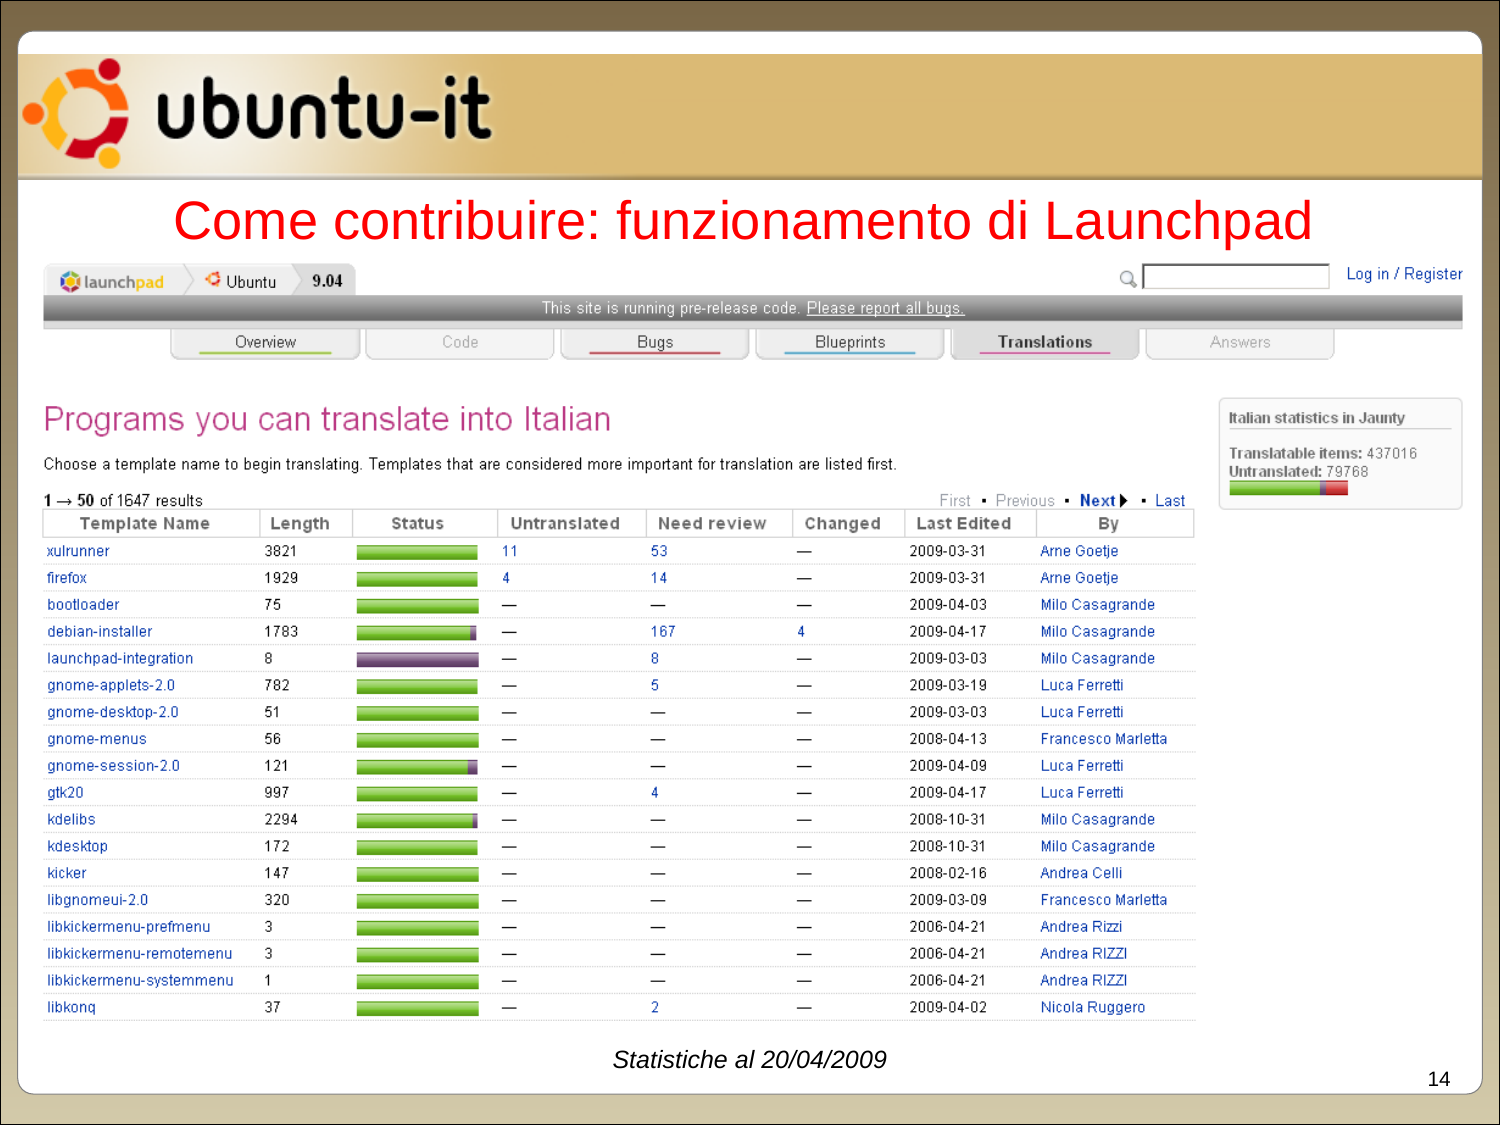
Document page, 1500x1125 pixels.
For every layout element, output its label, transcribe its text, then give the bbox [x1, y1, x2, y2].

picture [18, 54, 1483, 180]
list Statistiche al 20/04/2009 [29, 1034, 1471, 1092]
picture [29, 255, 1470, 1021]
title Come contribuire: funzionamento di Launchpad [17, 178, 1471, 262]
